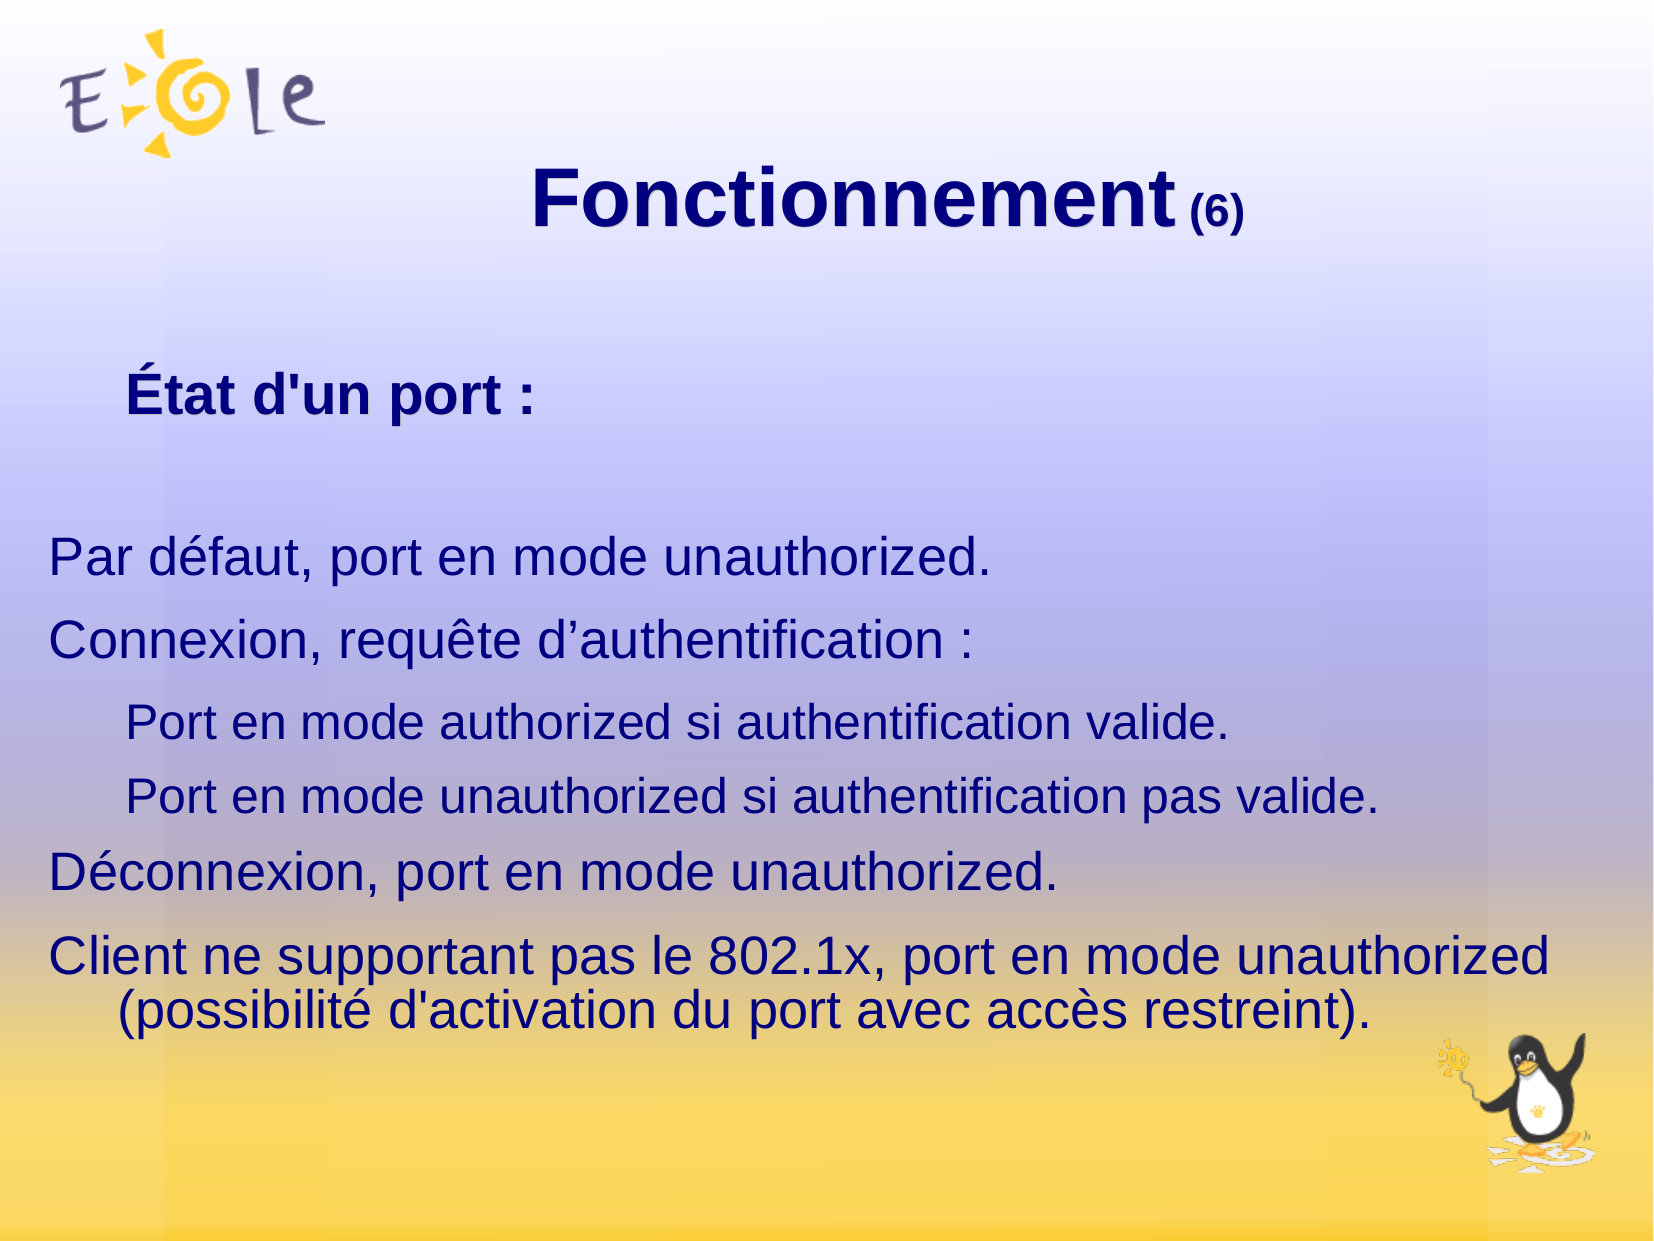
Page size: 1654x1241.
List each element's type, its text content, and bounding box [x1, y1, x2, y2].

list Par défaut, port en mode unauthorized. Connexion, requête d’authentification : Port en mode authorized si authentification valide. Port en mode unauthorized si authentification pas valide. Déconnexion, port en mode unauthorized. Client ne supportant pas le 802.1x, port en mode unauthorized (possibilité d'activation du port avec accès restreint). [31, 531, 1565, 1241]
text_box État d'un port : [111, 354, 553, 445]
list [29, 236, 1518, 1055]
text_box Fonctionnement (6) [515, 143, 1284, 266]
picture [0, 0, 1654, 1241]
